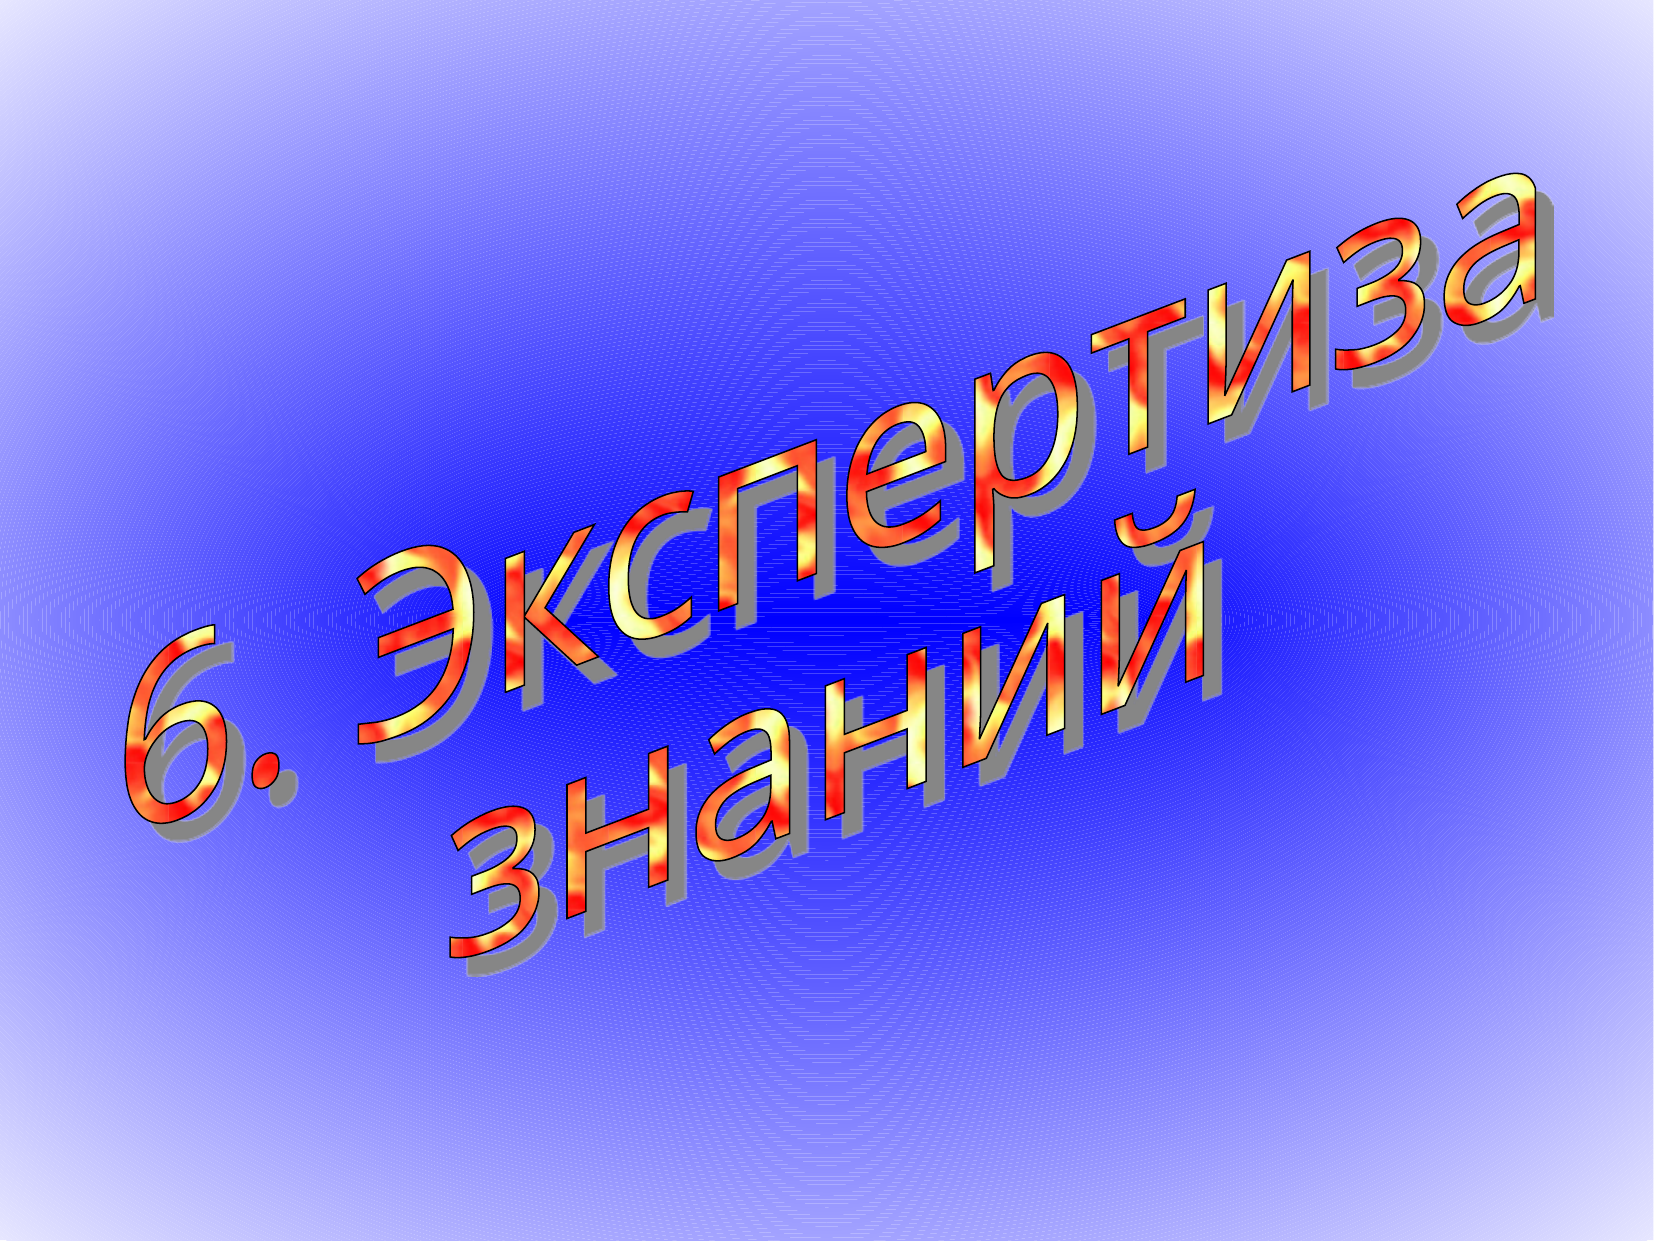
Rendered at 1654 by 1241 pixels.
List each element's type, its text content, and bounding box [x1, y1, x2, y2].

text_box 6. Экспертиза знаний [1114, 489, 1196, 548]
text_box 6. Экспертиза знаний [962, 594, 1065, 768]
text_box 6. Экспертиза знаний [1101, 541, 1204, 715]
text_box 6. Экспертиза знаний [718, 439, 817, 611]
text_box 6. Экспертиза знаний [125, 624, 227, 824]
text_box 6. Экспертиза знаний [252, 752, 279, 789]
text_box 6. Экспертиза знаний [608, 490, 694, 640]
text_box 6. Экспертиза знаний [566, 746, 668, 919]
text_box 6. Экспертиза знаний [450, 806, 539, 958]
text_box 6. Экспертиза знаний [846, 402, 946, 548]
text_box 6. Экспертиза знаний [1208, 251, 1310, 424]
text_box 6. Экспертиза знаний [505, 524, 599, 693]
text_box 6. Экспертиза знаний [974, 352, 1078, 573]
text_box 6. Экспертиза знаний [357, 545, 474, 744]
text_box 6. Экспертиза знаний [1444, 173, 1536, 326]
text_box 6. Экспертиза знаний [1091, 298, 1186, 455]
text_box 6. Экспертиза знаний [696, 708, 790, 861]
text_box 6. Экспертиза знаний [825, 647, 927, 820]
text_box 6. Экспертиза знаний [1335, 218, 1425, 370]
